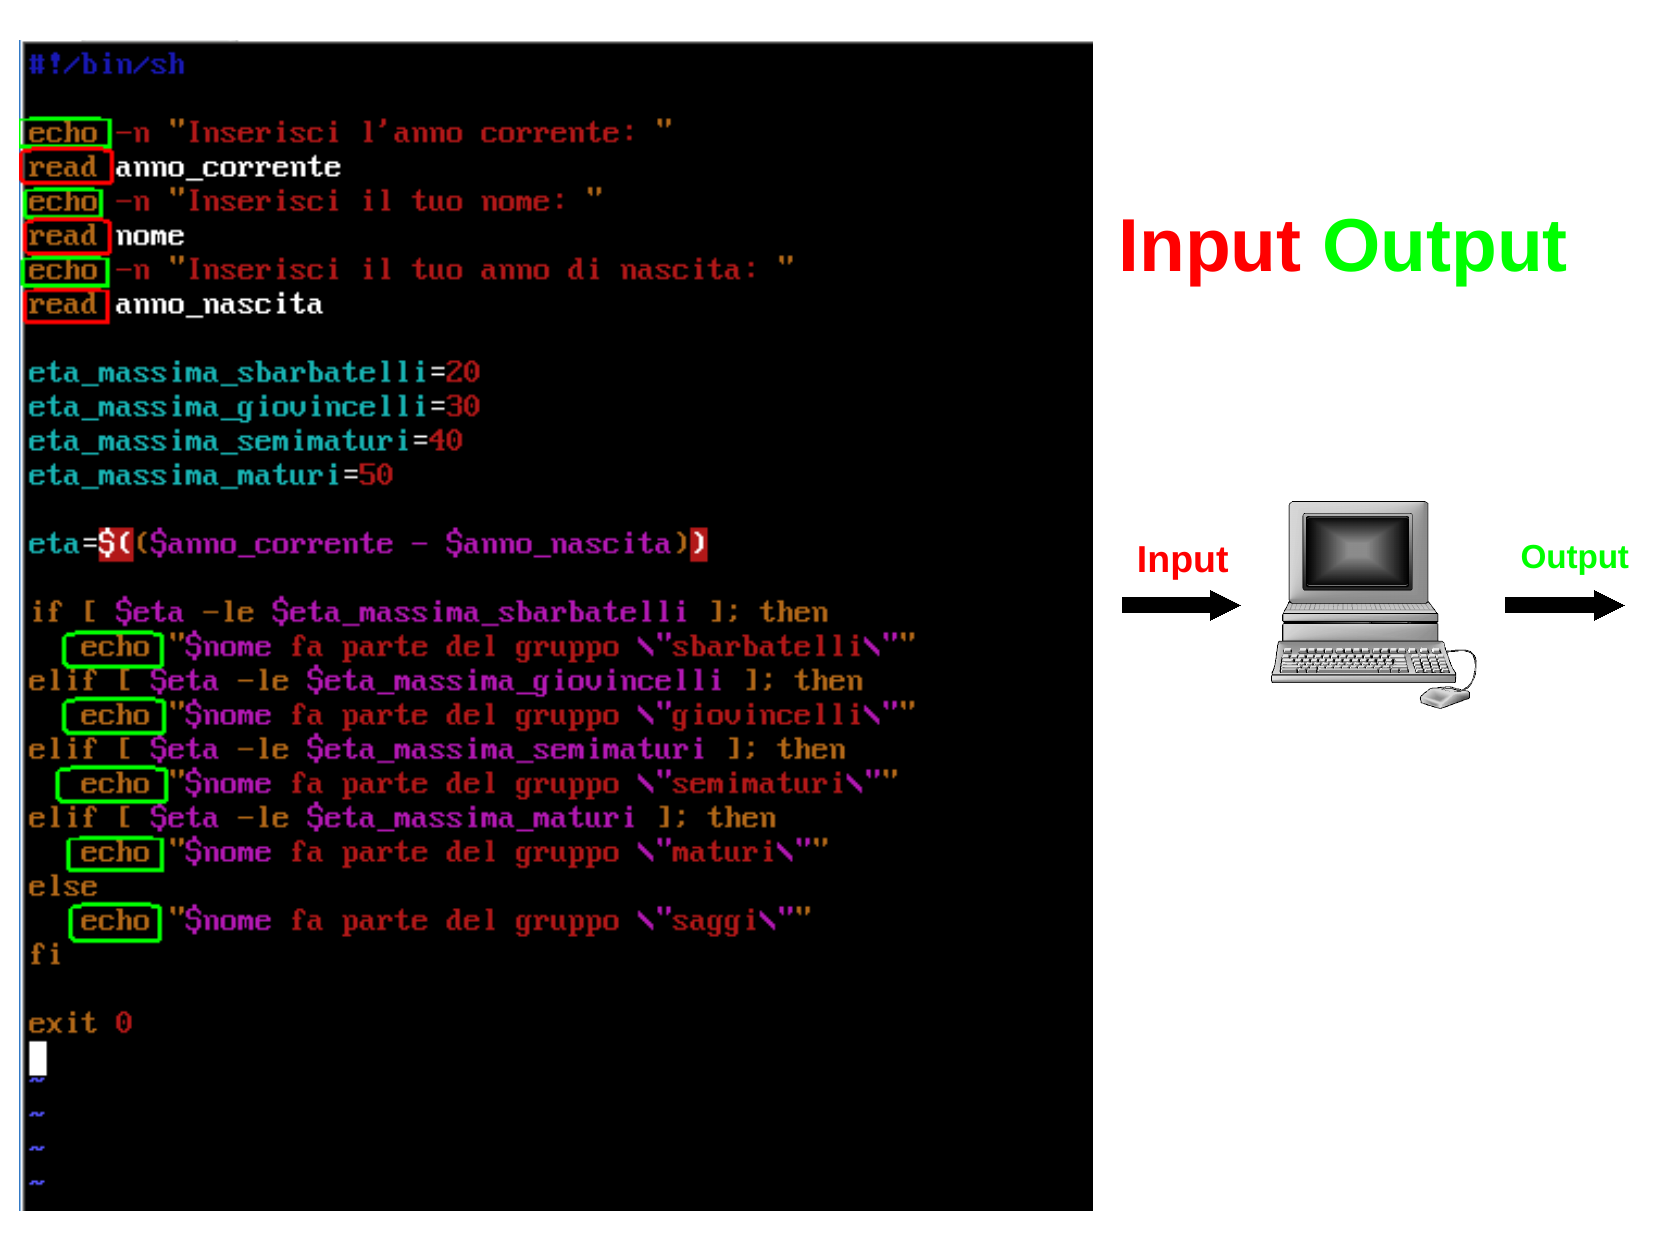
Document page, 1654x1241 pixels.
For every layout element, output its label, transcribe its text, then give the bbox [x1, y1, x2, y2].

text_box Output [1505, 531, 1654, 584]
text_box Input Output [1093, 196, 1595, 296]
text_box [1122, 590, 1241, 621]
text_box [1505, 590, 1625, 621]
picture [1271, 501, 1477, 709]
picture [19, 40, 1093, 1211]
text_box Input [1122, 531, 1270, 589]
